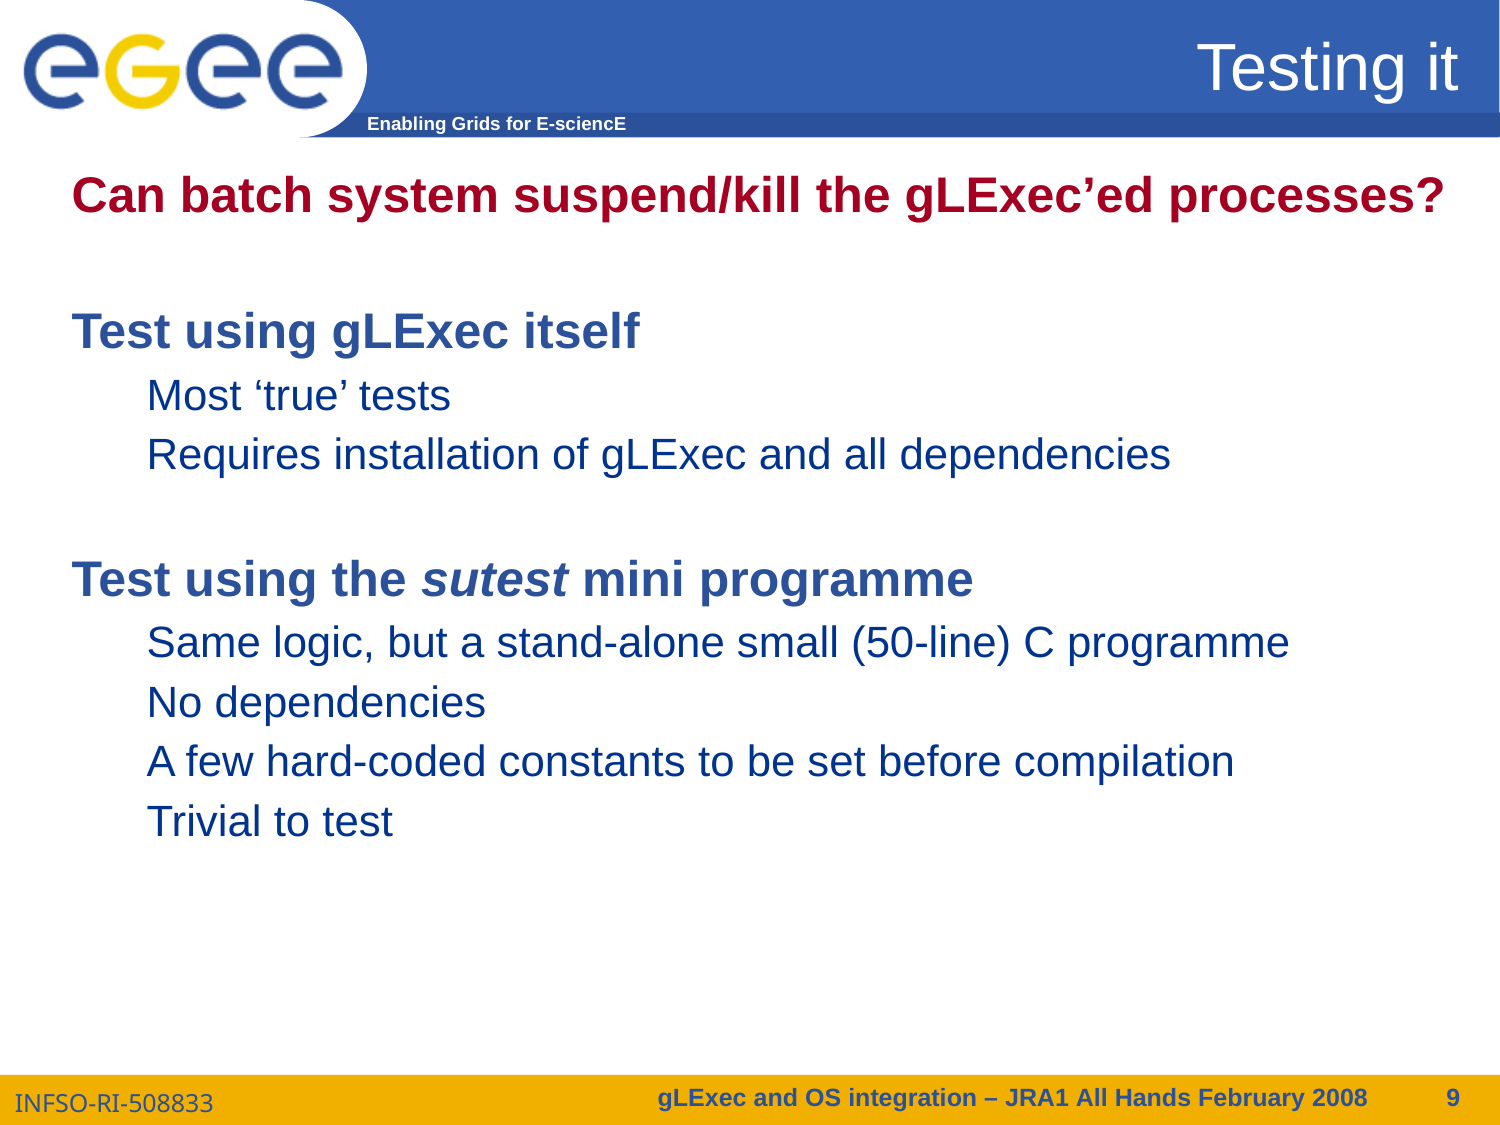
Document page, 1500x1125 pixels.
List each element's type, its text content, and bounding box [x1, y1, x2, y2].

picture [18, 30, 349, 112]
text_box <number> [1397, 1076, 1476, 1125]
text_box gLExec and OS integration – JRA1 All Hands February 2008 [284, 1075, 1385, 1125]
title Testing it [369, 10, 1475, 124]
list Can batch system suspend/kill the gLExec’ed processes? Test using gLExec itself Most ‘true’ tests Requires installation of gLExec and all dependencies Test using the sutest mini programme Same logic, but a stand-alone small (50-line) C programme No dependencies A few hard-coded constants to be set before compilation Trivial to test [56, 159, 1466, 1051]
